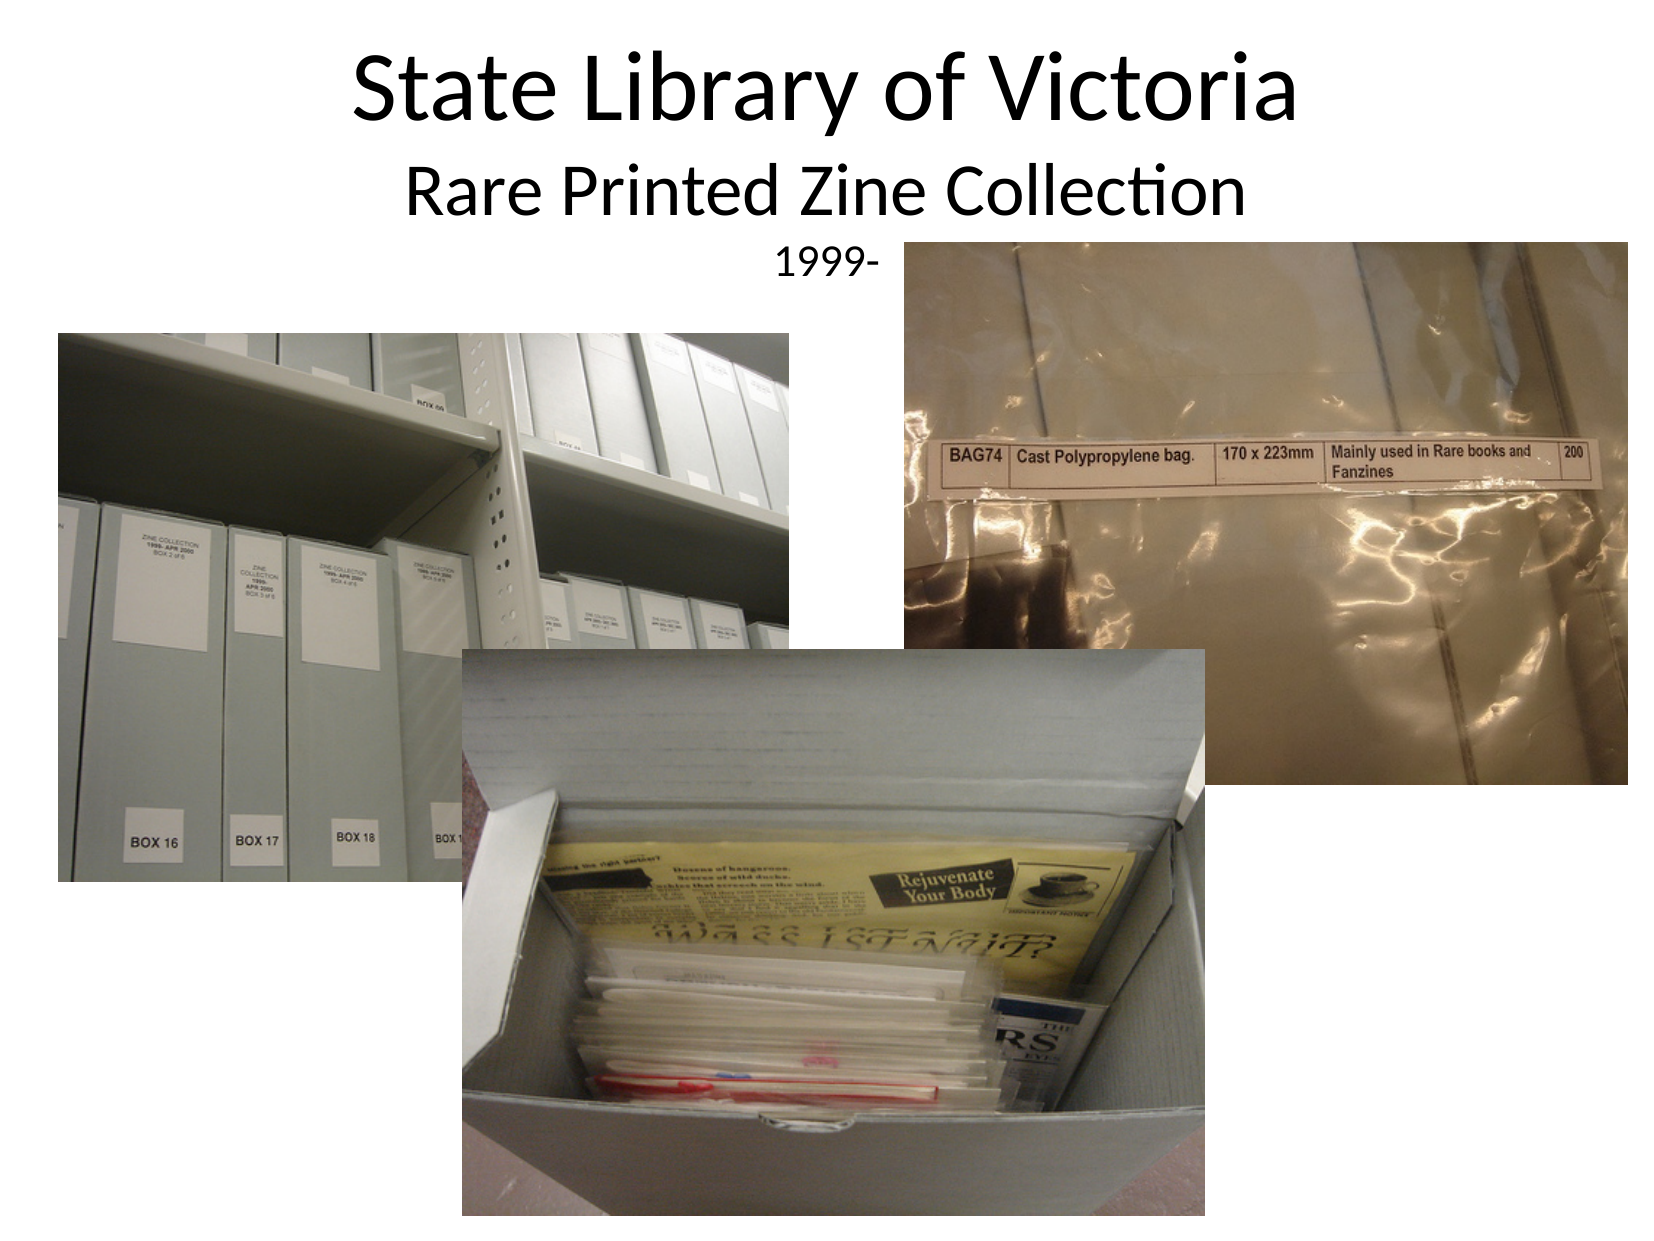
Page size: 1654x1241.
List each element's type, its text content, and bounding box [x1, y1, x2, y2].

title State Library of Victoria Rare Printed Zine Collection 1999- [82, 8, 1571, 298]
text_box [58, 242, 1628, 1216]
